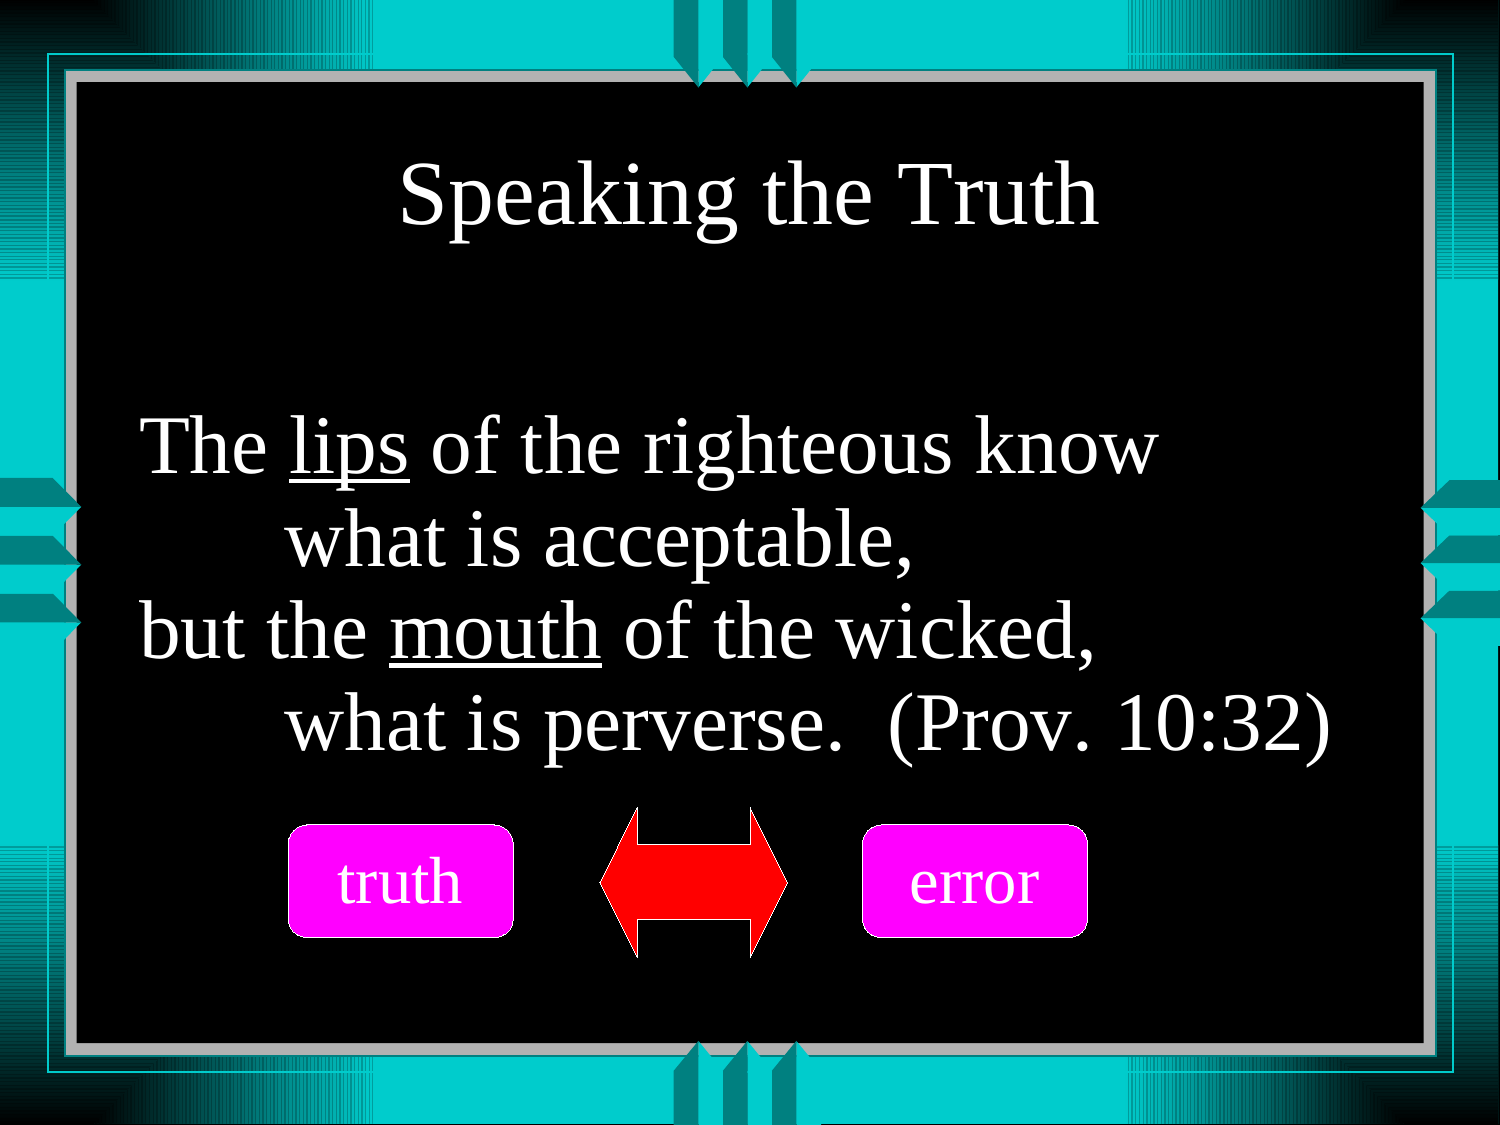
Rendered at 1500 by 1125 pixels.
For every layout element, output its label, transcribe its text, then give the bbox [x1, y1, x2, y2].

text_box error [862, 824, 1088, 938]
text_box [599, 807, 788, 958]
text_box The lips of the righteous know what is acceptable, but the mouth of the wicked, what is perverse. (Prov. 10:32) [124, 392, 1431, 777]
title Speaking the Truth [112, 99, 1388, 288]
text_box truth [288, 824, 514, 938]
